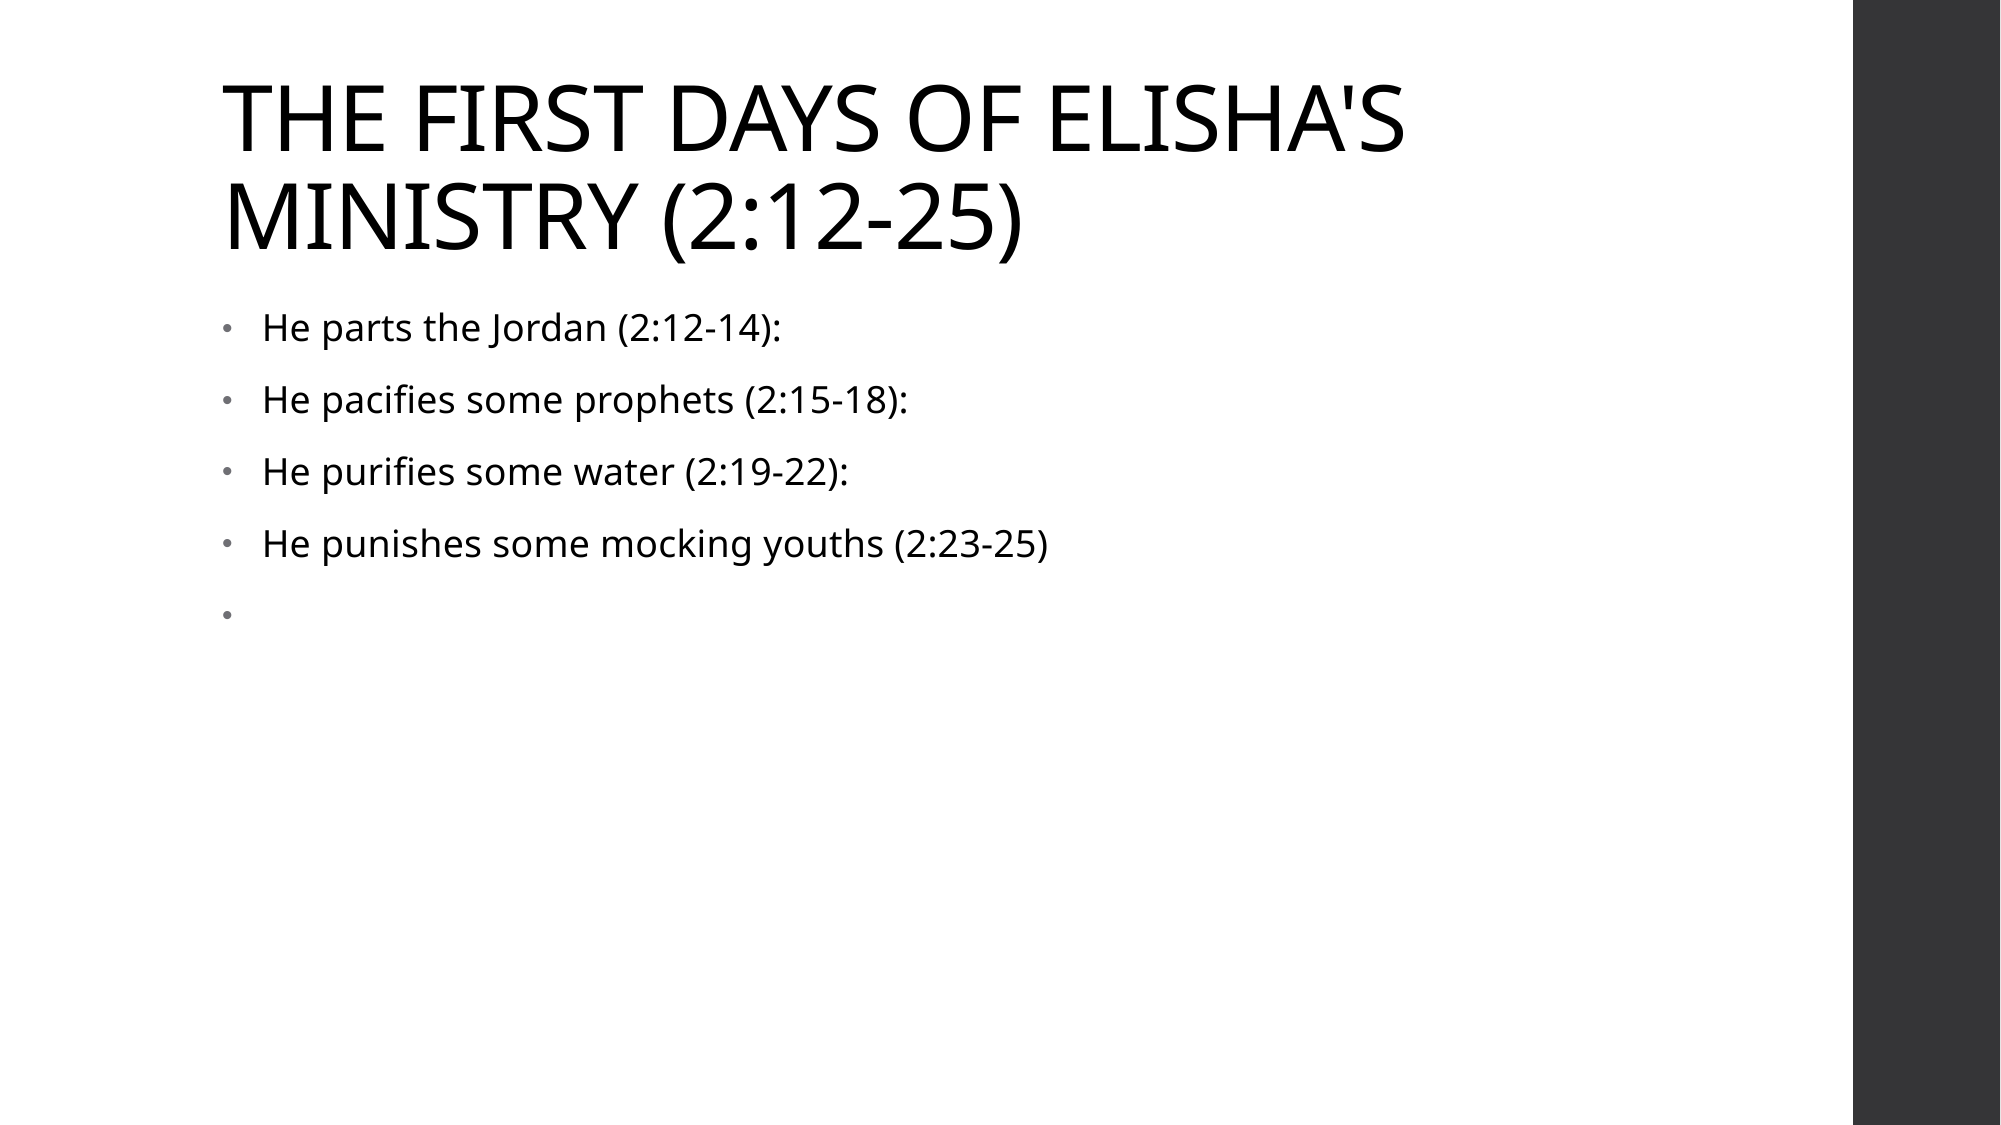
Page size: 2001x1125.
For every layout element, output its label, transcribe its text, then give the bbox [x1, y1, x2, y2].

list He parts the Jordan (2:12-14): He pacifies some prophets (2:15-18): He purifies some water (2:19-22): He punishes some mocking youths (2:23-25) [206, 299, 1617, 1014]
title THE FIRST DAYS OF ELISHA'S MINISTRY (2:12-25) [206, 60, 1797, 278]
